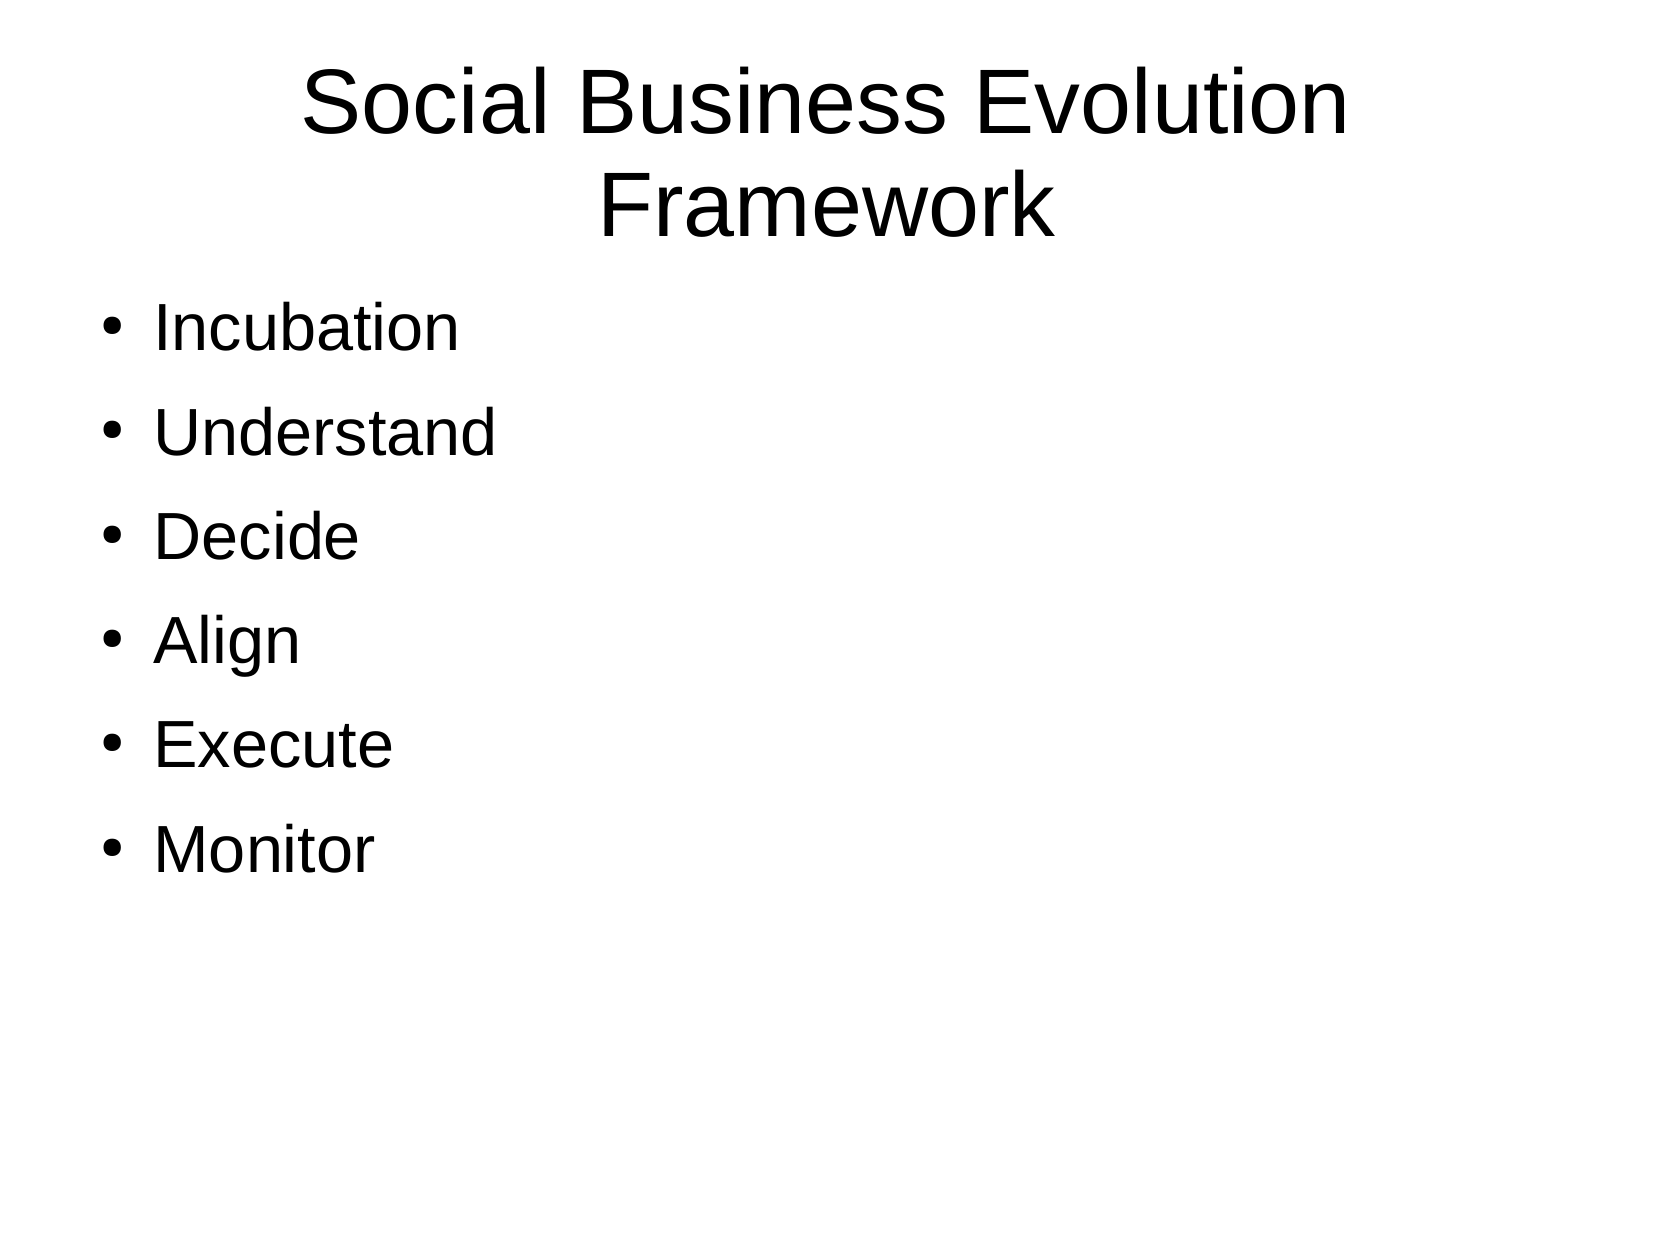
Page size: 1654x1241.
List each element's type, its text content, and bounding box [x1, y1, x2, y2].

title Social Business Evolution Framework [82, 50, 1571, 256]
list Incubation Understand Decide Align Execute Monitor [82, 290, 1571, 1094]
